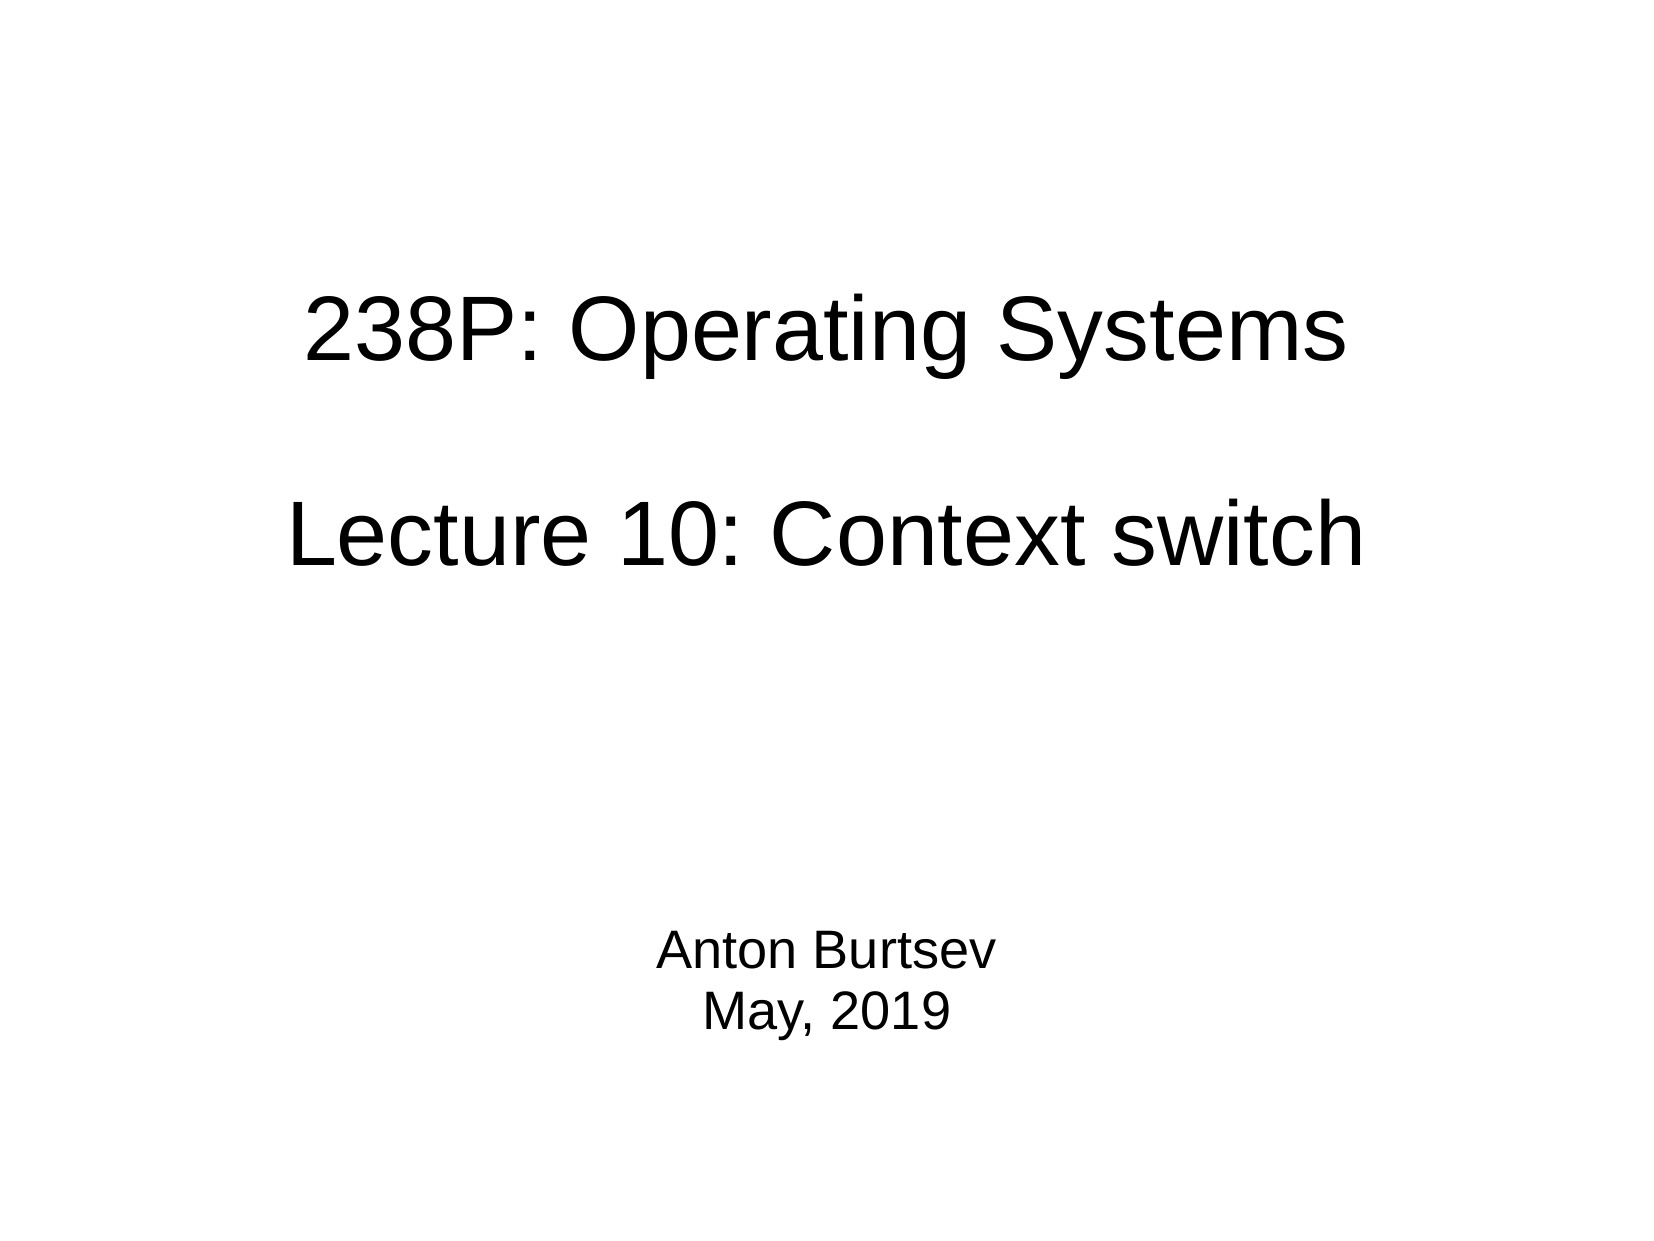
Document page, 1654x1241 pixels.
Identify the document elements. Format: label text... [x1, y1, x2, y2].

title 238P: Operating Systems Lecture 10: Context switch [82, 113, 1571, 637]
subtitle Anton Burtsev May, 2019 [82, 637, 1571, 1109]
